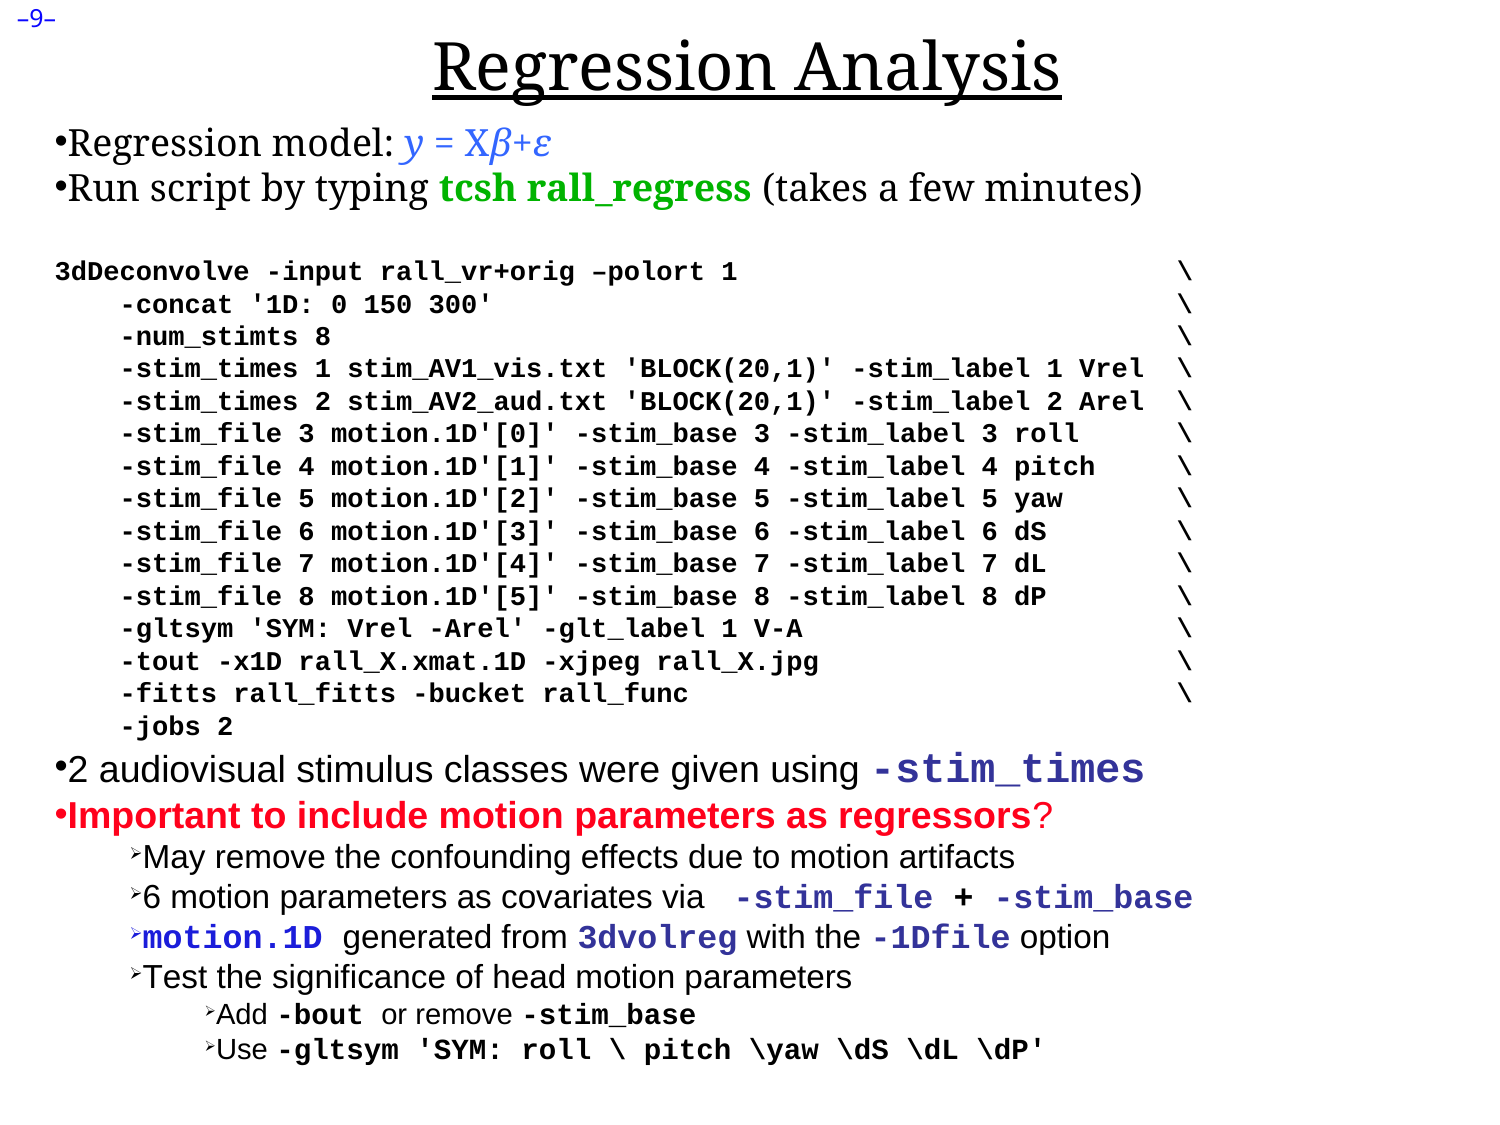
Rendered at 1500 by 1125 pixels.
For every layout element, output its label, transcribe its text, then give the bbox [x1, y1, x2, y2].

title Regression Analysis [109, 0, 1385, 126]
text_box Regression model: y = Xβ+ε Run script by typing tcsh rall_regress (takes a few minutes) 3dDeconvolve -input rall_vr+orig –polort 1 \ -concat '1D: 0 150 300' \ -num_stimts 8 \ -stim_times 1 stim_AV1_vis.txt 'BLOCK(20,1)' -stim_label 1 Vrel \ -stim_times 2 stim_AV2_aud.txt 'BLOCK(20,1)' -stim_label 2 Arel \ -stim_file 3 motion.1D'[0]' -stim_base 3 -stim_label 3 roll \ -stim_file 4 motion.1D'[1]' -stim_base 4 -stim_label 4 pitch \ -stim_file 5 motion.1D'[2]' -stim_base 5 -stim_label 5 yaw \ -stim_file 6 motion.1D'[3]' -stim_base 6 -stim_label 6 dS \ -stim_file 7 motion.1D'[4]' -stim_base 7 -stim_label 7 dL \ -stim_file 8 motion.1D'[5]' -stim_base 8 -stim_label 8 dP \ -gltsym 'SYM: Vrel -Arel' -glt_label 1 V-A \ -tout -x1D rall_X.xmat.1D -xjpeg rall_X.jpg \ -fitts rall_fitts -bucket rall_func \ -jobs 2 2 audiovisual stimulus classes were given using -stim_times Important to include motion parameters as regressors? May remove the confounding effects due to motion artifacts 6 motion parameters as covariates via -stim_file + -stim_base motion.1D generated from 3dvolreg with the -1Dfile option Test the significance of head motion parameters Add -bout or remove -stim_base Use -gltsym 'SYM: roll \ pitch \yaw \dS \dL \dP' [39, 110, 1380, 1073]
